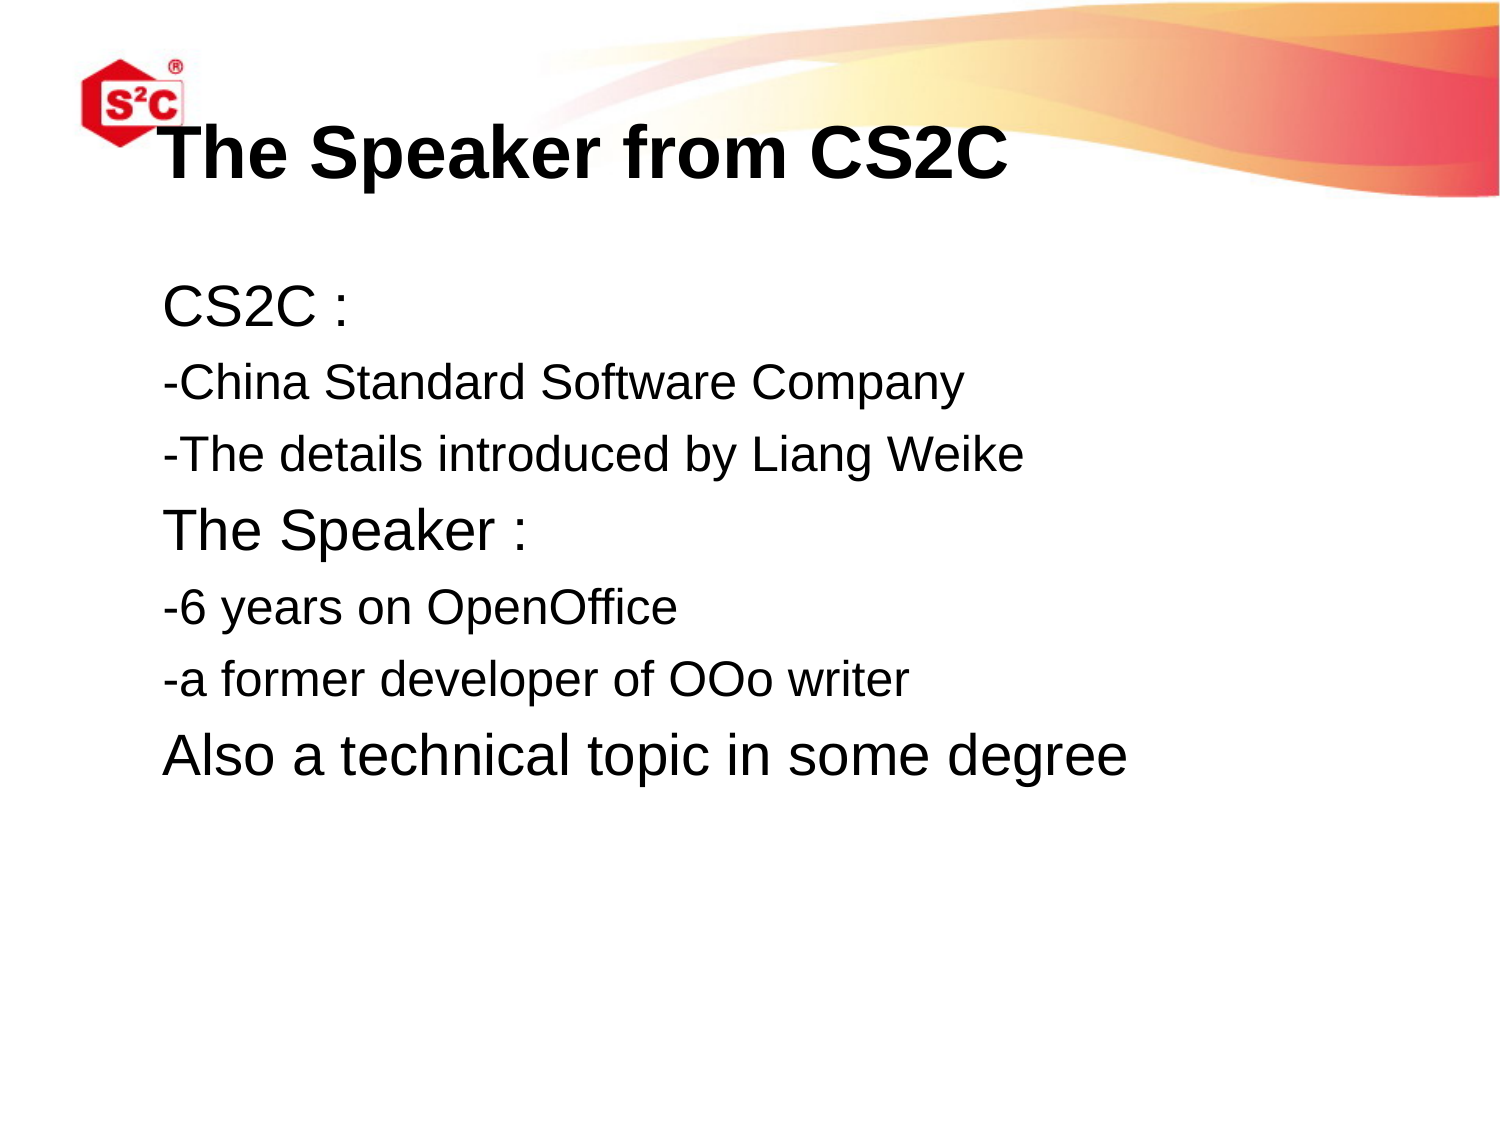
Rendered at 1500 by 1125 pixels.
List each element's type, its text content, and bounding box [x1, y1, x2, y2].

picture [0, 0, 1500, 1125]
title The Speaker from CS2C [155, 59, 1500, 247]
list CS2C : -China Standard Software Company -The details introduced by Liang Weike The Speaker : -6 years on OpenOffice -a former developer of OOo writer Also a technical topic in some degree [147, 265, 1329, 1004]
